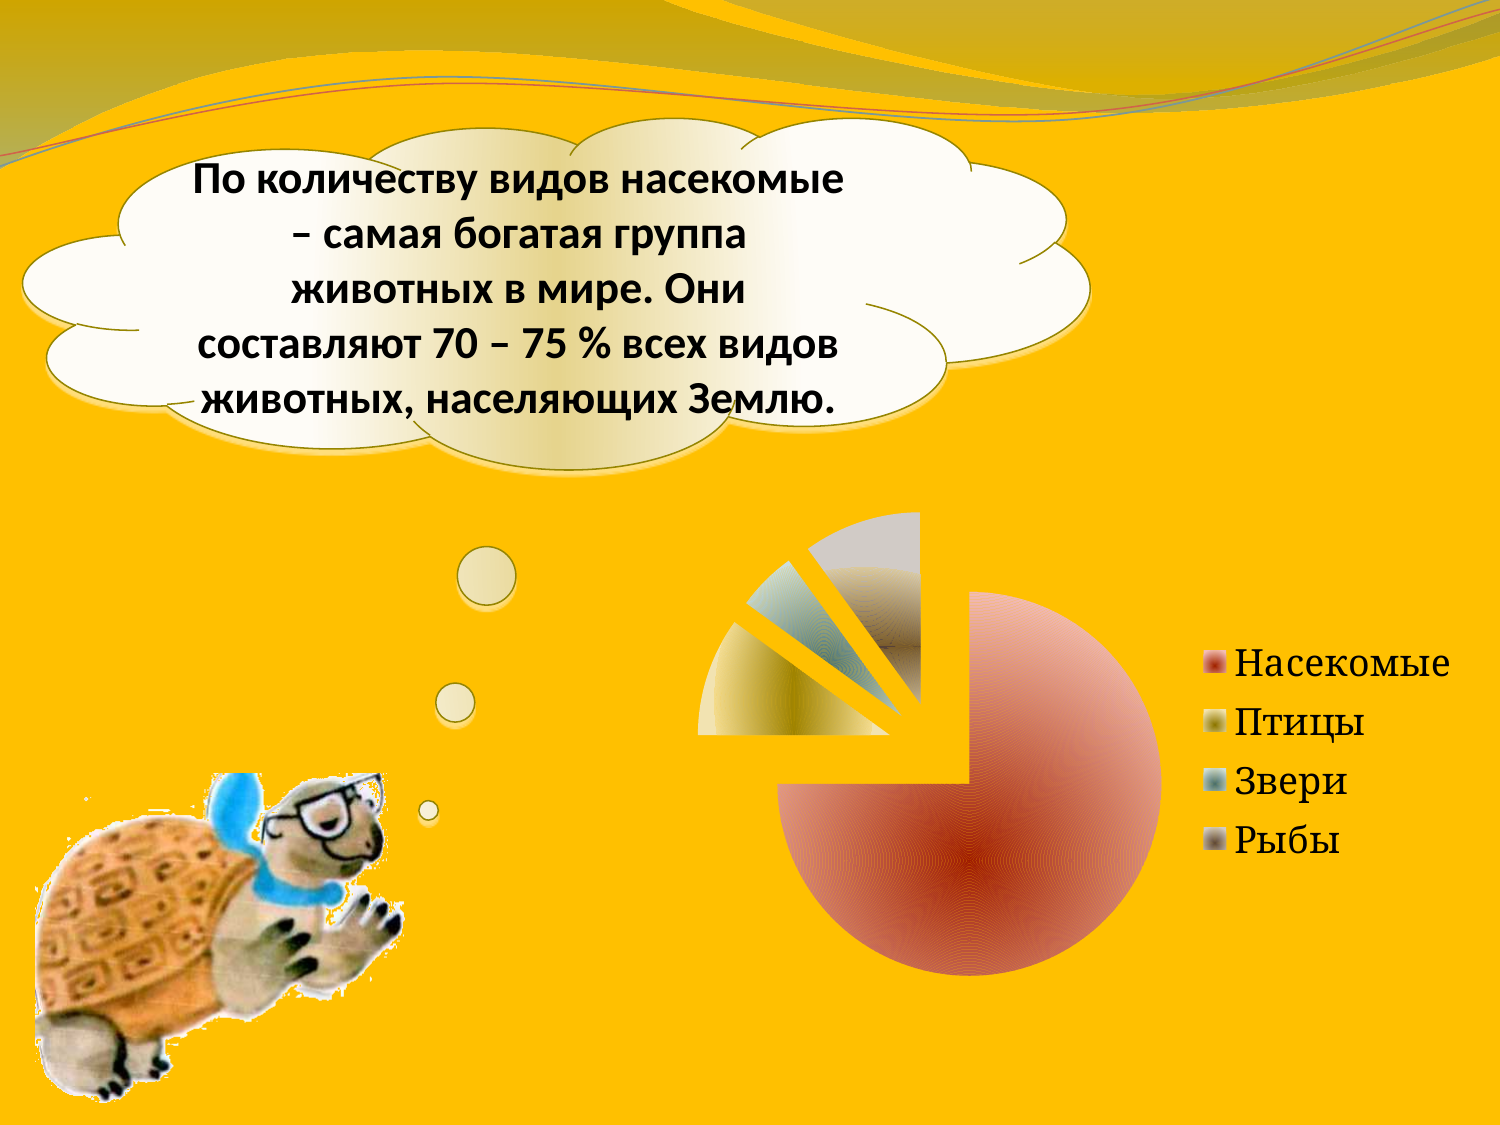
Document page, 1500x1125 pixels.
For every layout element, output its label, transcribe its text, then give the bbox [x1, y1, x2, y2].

chart [679, 375, 1477, 1125]
text_box По количеству видов насекомые – самая богатая группа животных в мире. Они составляют 70 – 75 % всех видов животных, населяющих Землю. [457, 546, 516, 606]
picture [35, 773, 411, 1110]
text_box По количеству видов насекомые – самая богатая группа животных в мире. Они составляют 70 – 75 % всех видов животных, населяющих Землю. [22, 118, 1091, 471]
